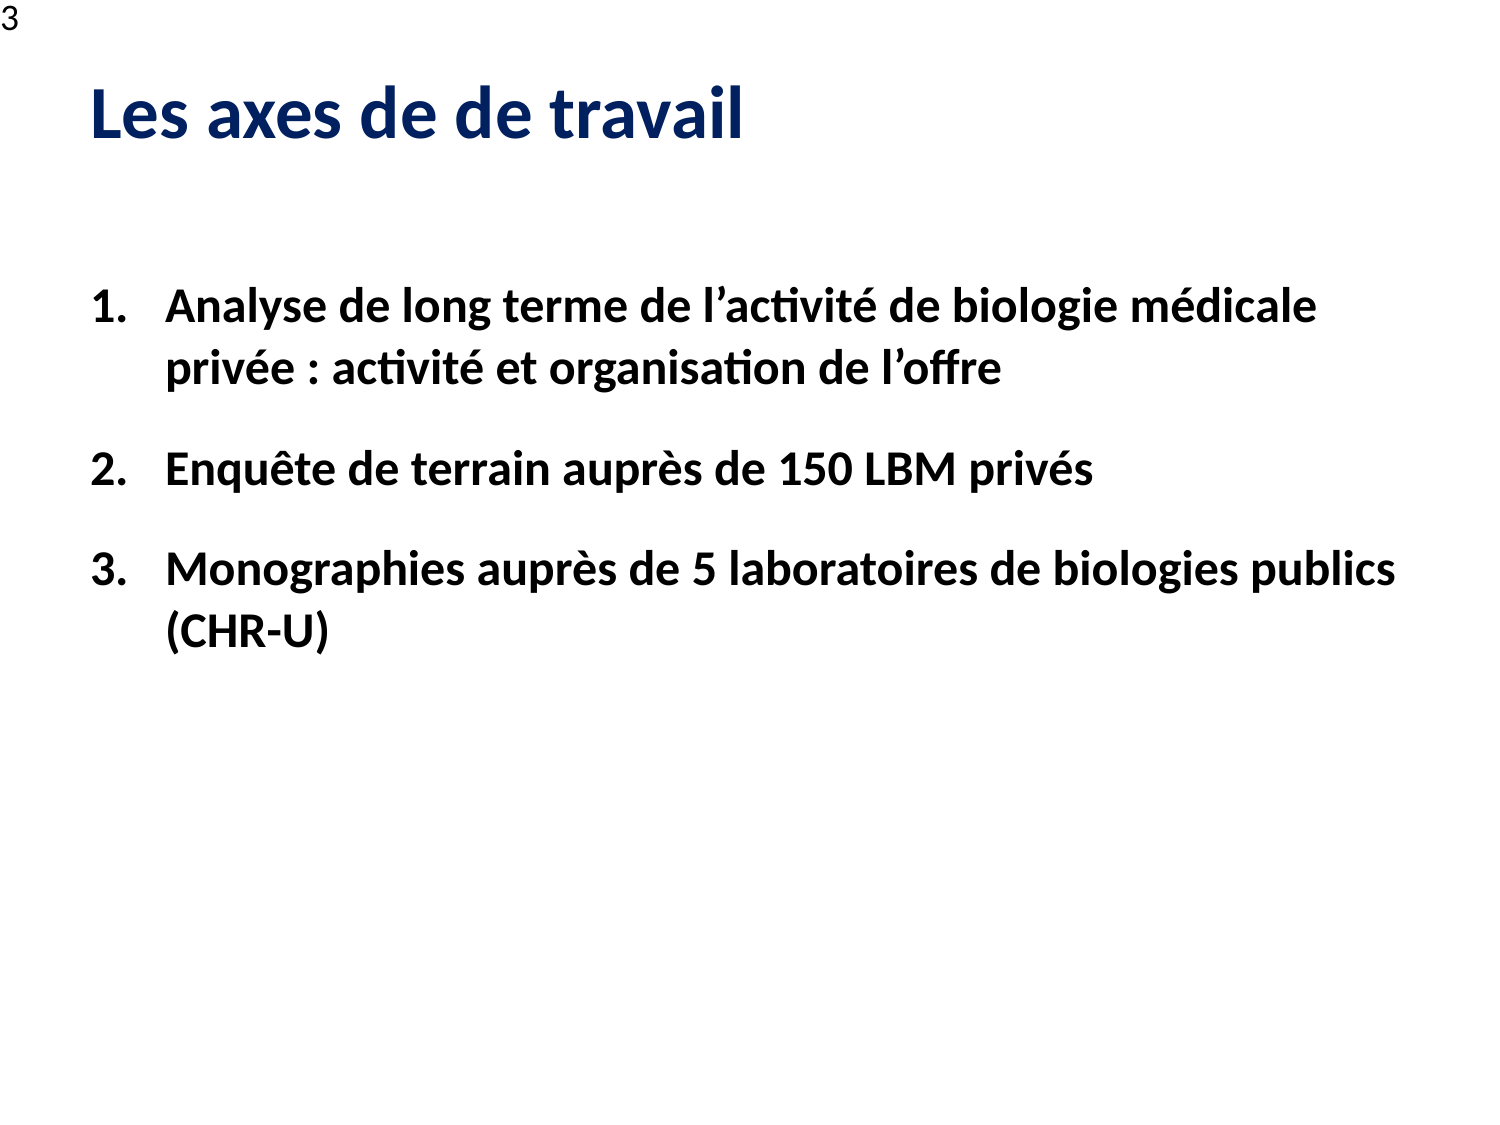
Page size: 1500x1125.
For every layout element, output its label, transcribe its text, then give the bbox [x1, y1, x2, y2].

list Analyse de long terme de l’activité de biologie médicale privée : activité et organisation de l’offre Enquête de terrain auprès de 150 LBM privés Monographies auprès de 5 laboratoires de biologies publics (CHR-U) [75, 262, 1425, 1005]
title Les axes de de travail [75, 45, 1425, 173]
